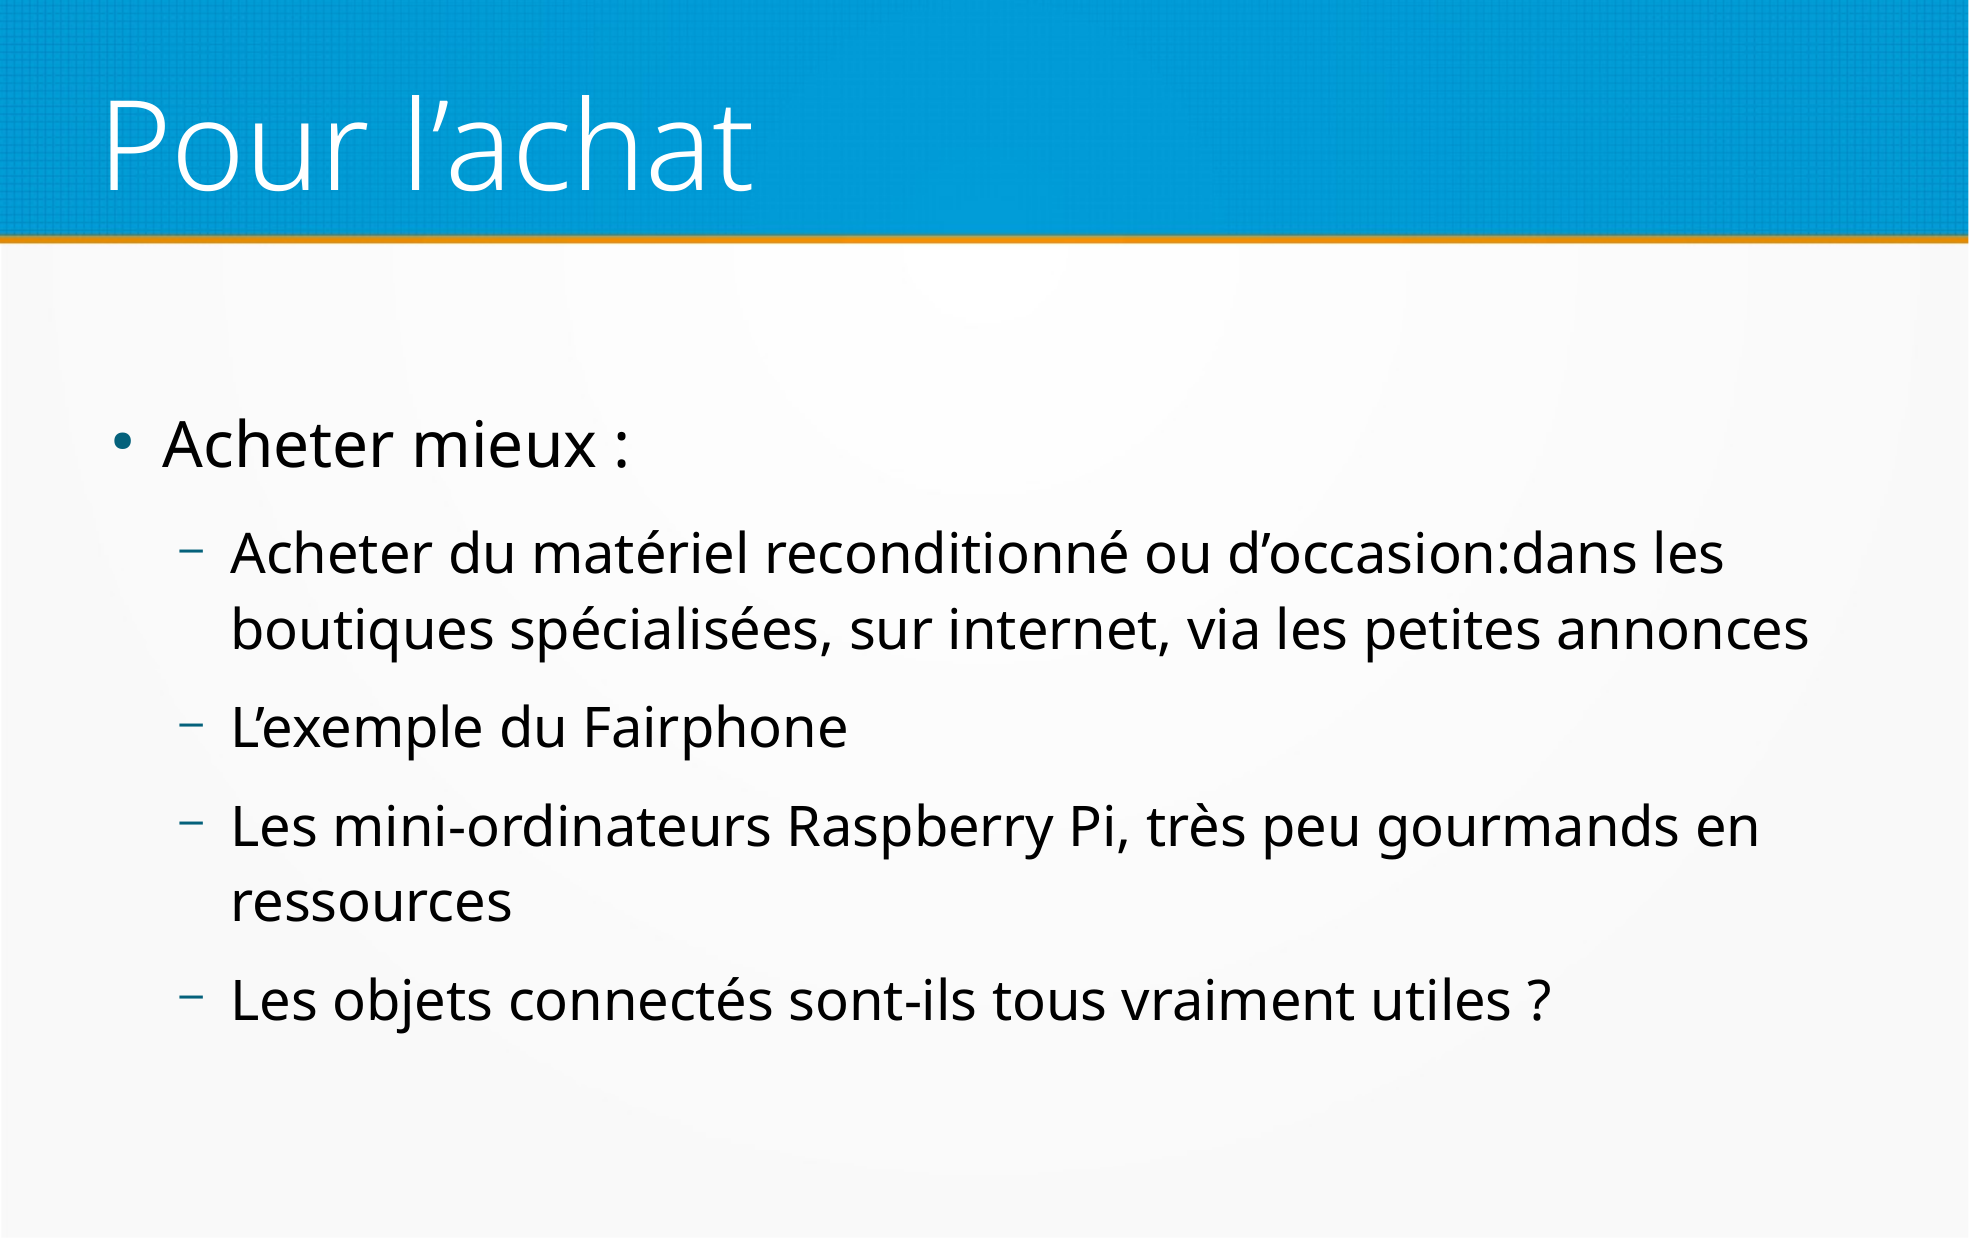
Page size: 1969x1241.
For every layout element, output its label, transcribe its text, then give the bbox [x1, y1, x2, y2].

list Acheter mieux : Acheter du matériel reconditionné ou d’occasion:dans les boutiques spécialisées, sur internet, via les petites annonces L’exemple du Fairphone Les mini-ordinateurs Raspberry Pi, très peu gourmands en ressources Les objets connectés sont-ils tous vraiment utiles ? [94, 283, 1857, 1049]
title Pour l’achat [98, 19, 1870, 227]
picture [0, 233, 1969, 1241]
